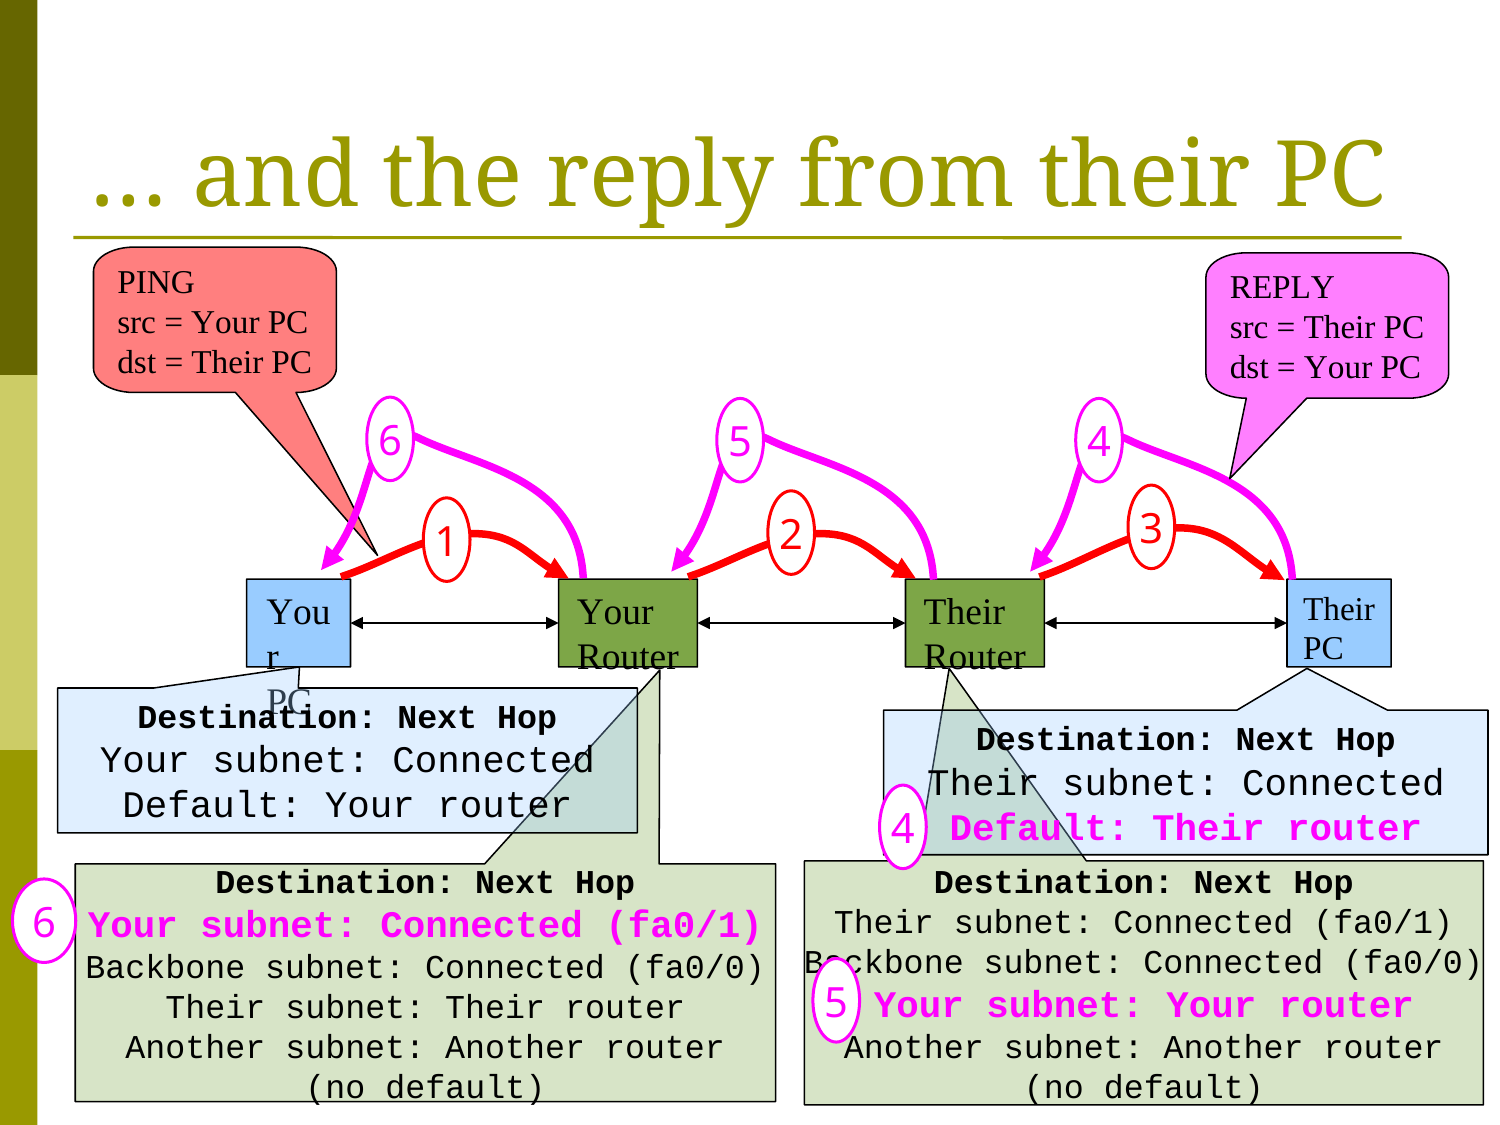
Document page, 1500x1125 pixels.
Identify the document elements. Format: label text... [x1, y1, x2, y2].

text_box PING src = Your PC dst = Their PC [354, 518, 378, 556]
text_box Their PC [1286, 579, 1392, 667]
text_box 6 [12, 878, 76, 963]
text_box 1 [423, 497, 471, 582]
text_box … and the reply from their PC [75, 30, 1426, 233]
text_box Your PC [246, 579, 351, 667]
text_box Destination: Next Hop Your subnet: Connected (fa0/1) Backbone subnet: Connected (fa0/0) Their subnet: Their router Another subnet: Another router (no default) [75, 670, 776, 1102]
text_box 5 [812, 958, 860, 1043]
text_box Destination: Next Hop Their subnet: Connected (fa0/1) Backbone subnet: Connected (fa0/0) Your subnet: Your router Another subnet: Another router (no default) [804, 855, 1484, 1105]
text_box 4 [879, 785, 927, 869]
text_box Their Router [905, 579, 1045, 667]
text_box Destination: Next Hop Their subnet: Connected Default: Their router [883, 668, 1489, 855]
text_box 3 [1128, 485, 1175, 569]
text_box 4 [1075, 398, 1123, 482]
text_box 2 [767, 490, 815, 575]
text_box 5 [716, 398, 764, 482]
text_box 6 [366, 397, 414, 481]
text_box PING src = Your PC dst = Their PC [93, 247, 354, 521]
text_box Your Router [558, 579, 698, 667]
text_box REPLY src = Their PC dst = Your PC [1205, 252, 1449, 479]
text_box Destination: Next Hop Your subnet: Connected Default: Your router [57, 666, 638, 833]
